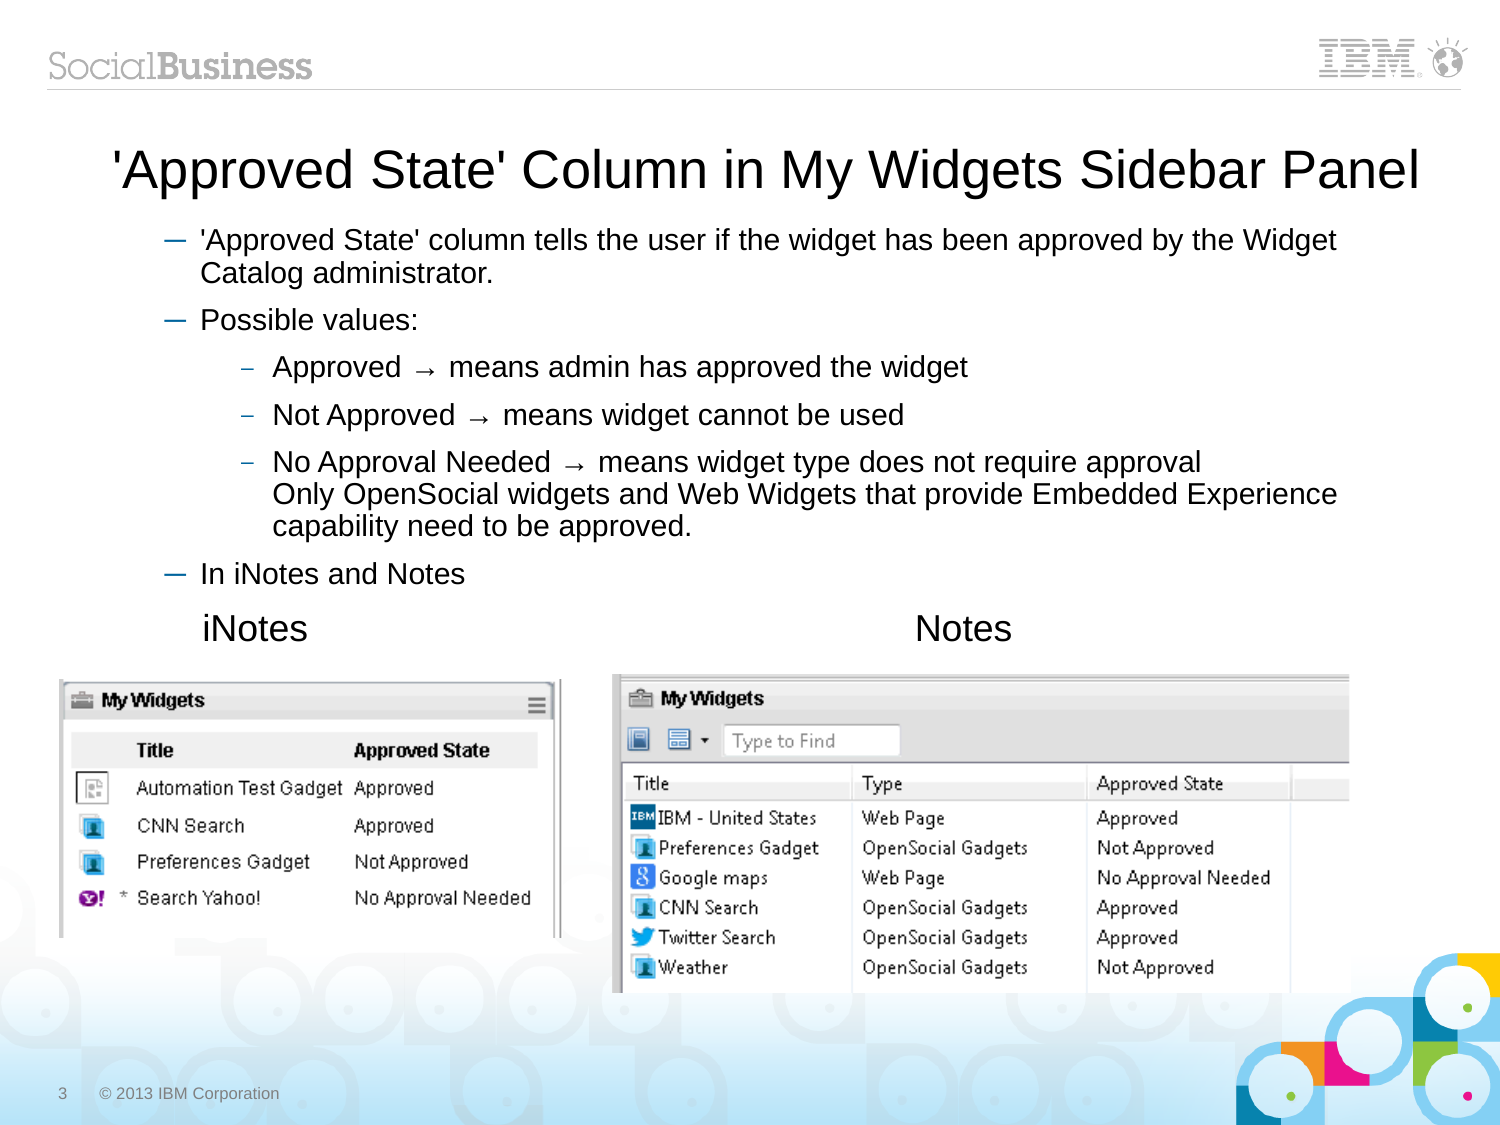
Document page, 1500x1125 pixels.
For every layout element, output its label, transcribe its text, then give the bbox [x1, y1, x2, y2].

text_box Notes [900, 600, 1028, 676]
picture [0, 674, 1500, 1125]
text_box 'Approved State' column tells the user if the widget has been approved by the Widget Catalog administrator. Possible values: Approved → means admin has approved the widget Not Approved → means widget cannot be used No Approval Needed → means widget type does not require approval Only OpenSocial widgets and Web Widgets that provide Embedded Experience capability need to be approved. In iNotes and Notes [76, 224, 1388, 593]
title 'Approved State' Column in My Widgets Sidebar Panel [112, 107, 1426, 236]
text_box iNotes [187, 600, 324, 686]
